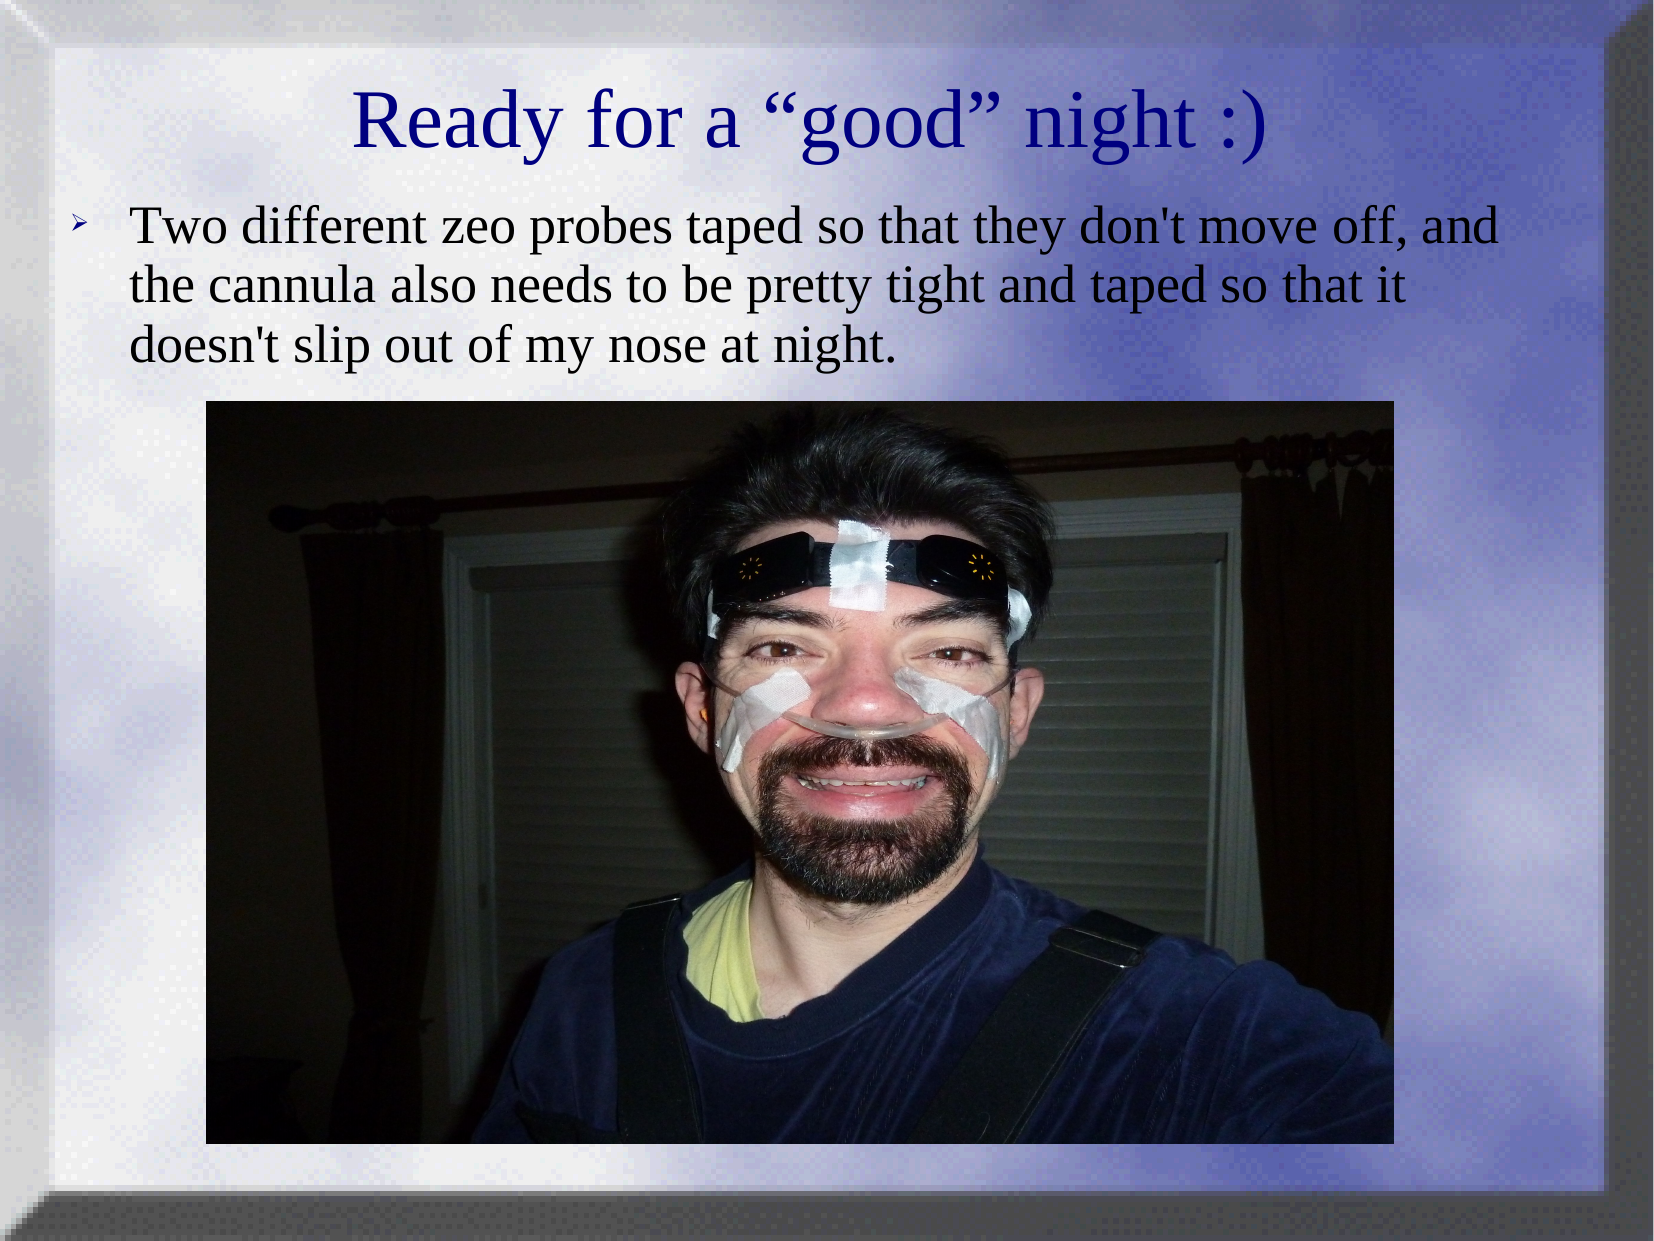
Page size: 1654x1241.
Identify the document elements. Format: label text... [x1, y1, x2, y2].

list Two different zeo probes taped so that they don't move off, and the cannula also needs to be pretty tight and taped so that it doesn't slip out of my nose at night. [70, 195, 1568, 374]
picture [0, 0, 1654, 1241]
title Ready for a “good” night :) [191, 66, 1430, 173]
